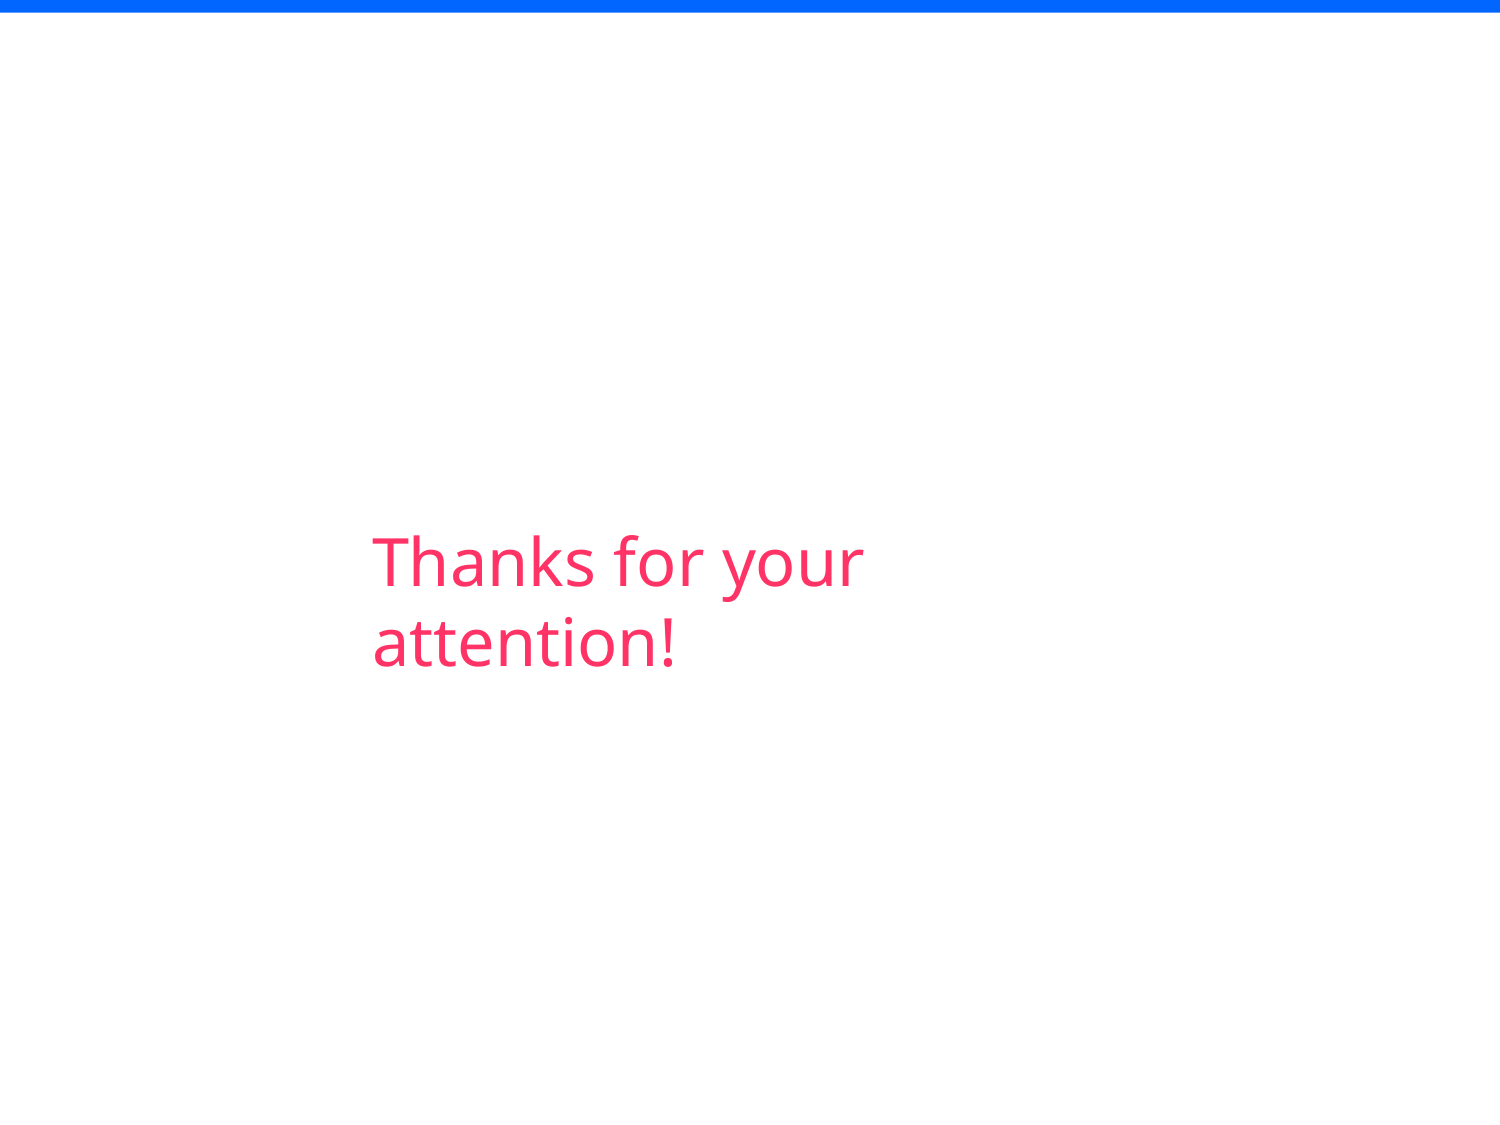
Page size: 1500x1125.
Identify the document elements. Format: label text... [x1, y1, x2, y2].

text_box Thanks for your attention! [357, 512, 1163, 687]
